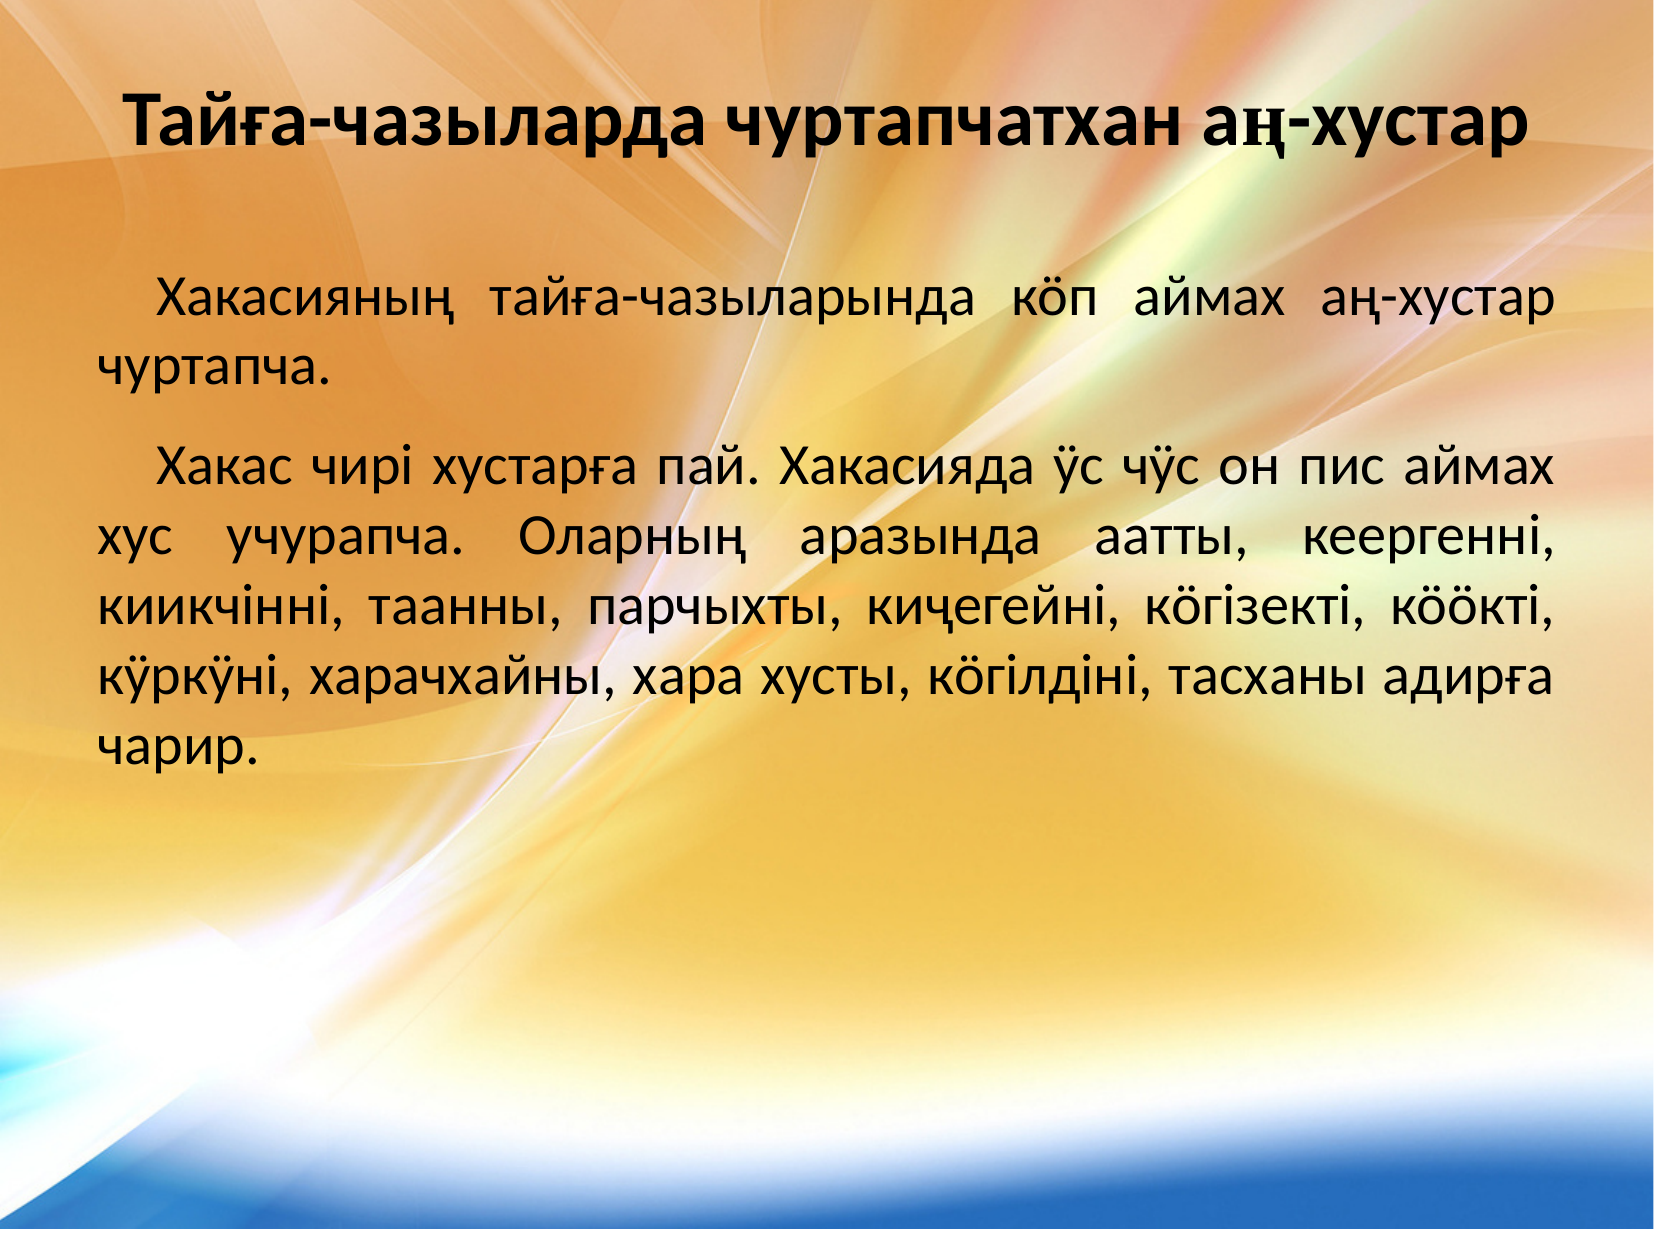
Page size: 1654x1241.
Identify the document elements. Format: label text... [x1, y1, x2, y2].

list Тайға-чазыларда чуртапчатхан аң-хустар Хакасияның тайға-чазыларында кӧп аймах аң-хустар чуртапча. Хакас чирi хустарға пай. Хакасияда ӱс чӱс он пис аймах хус учурапча. Оларның аразында аатты, кеергенні, киикчінні, таанны, парчыхты, киҷегейні, кӧгізекті, кӧӧкті, кӱркӱні, харачхайны, хара хусты, кӧгілдіні, тасханы адирға чарир. [82, 59, 1571, 1158]
picture [0, 0, 1654, 1229]
